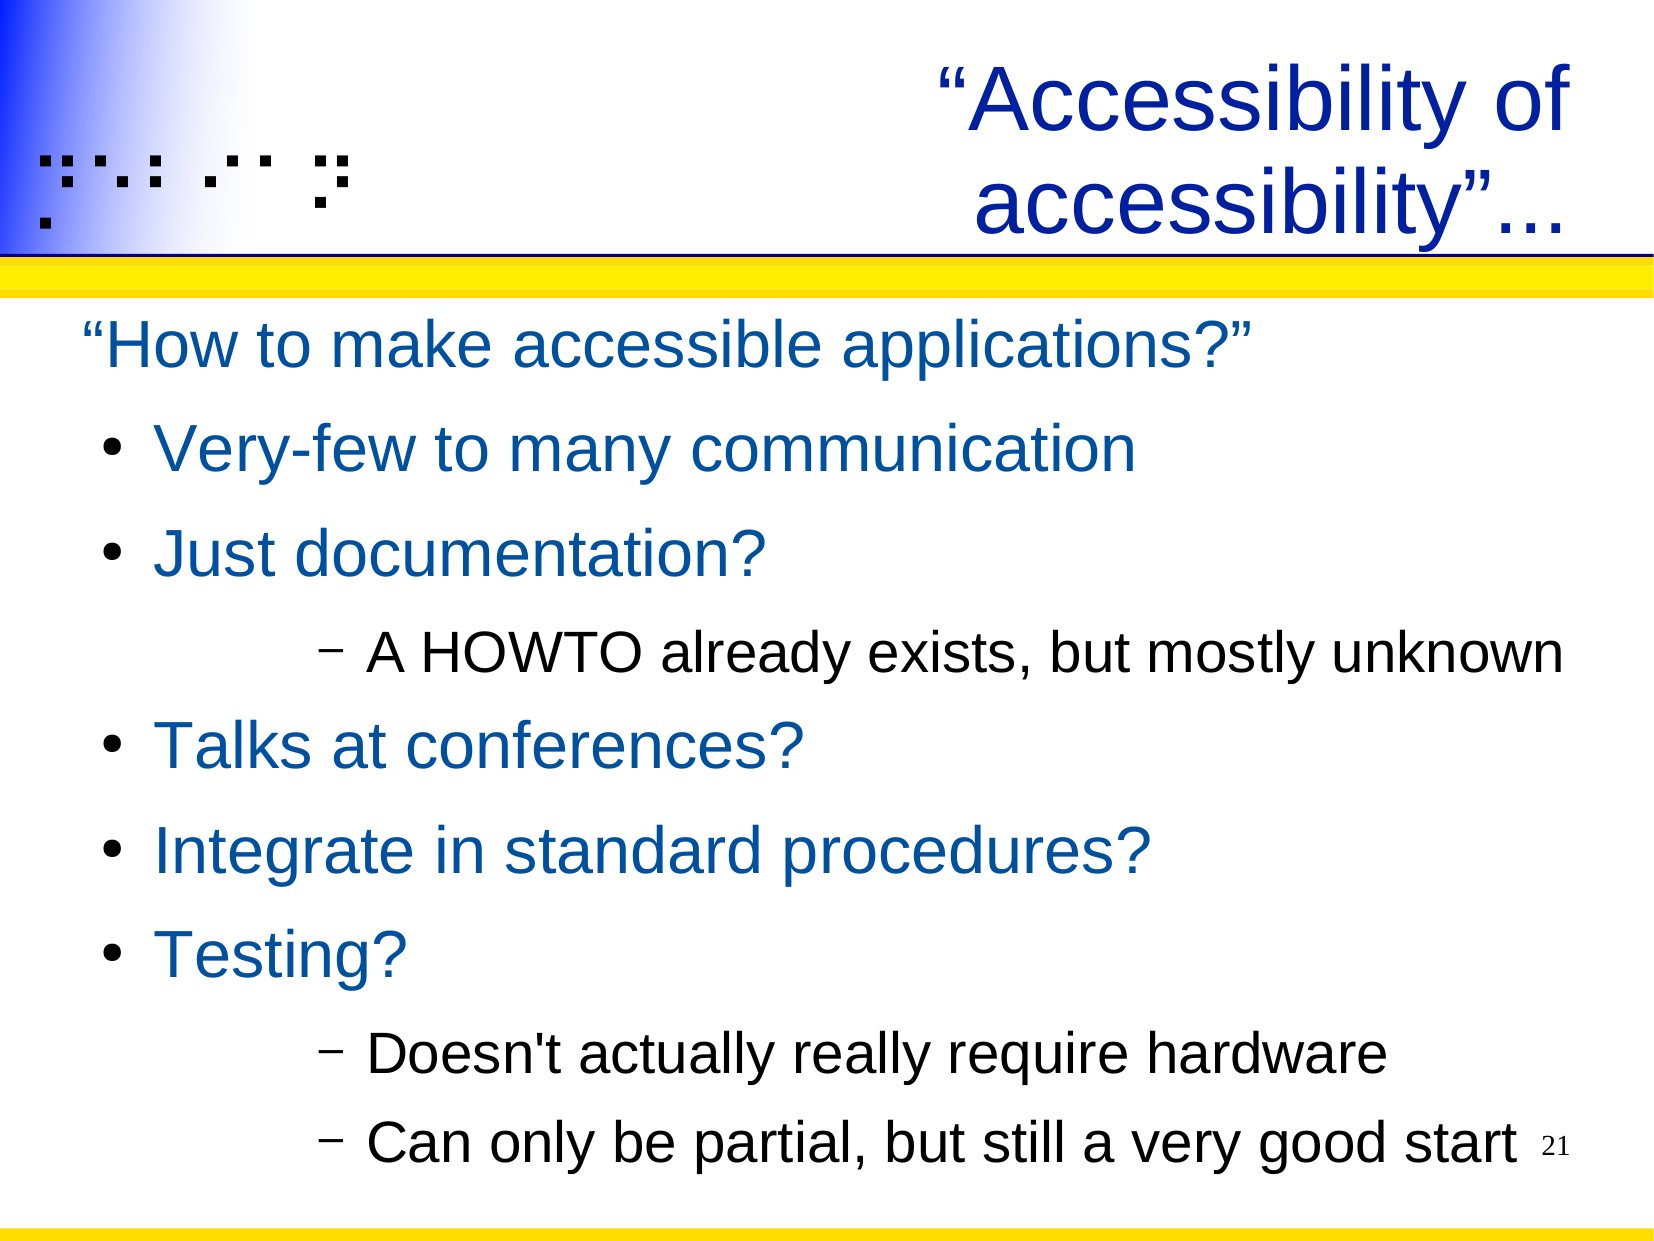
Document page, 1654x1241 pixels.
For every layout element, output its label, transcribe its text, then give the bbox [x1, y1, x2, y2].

title “Accessibility of accessibility”... [372, 47, 1571, 253]
list “How to make accessible applications?” Very-few to many communication Just documentation? A HOWTO already exists, but mostly unknown Talks at conferences? Integrate in standard procedures? Testing? Doesn't actually really require hardware Can only be partial, but still a very good start [82, 307, 1571, 1175]
